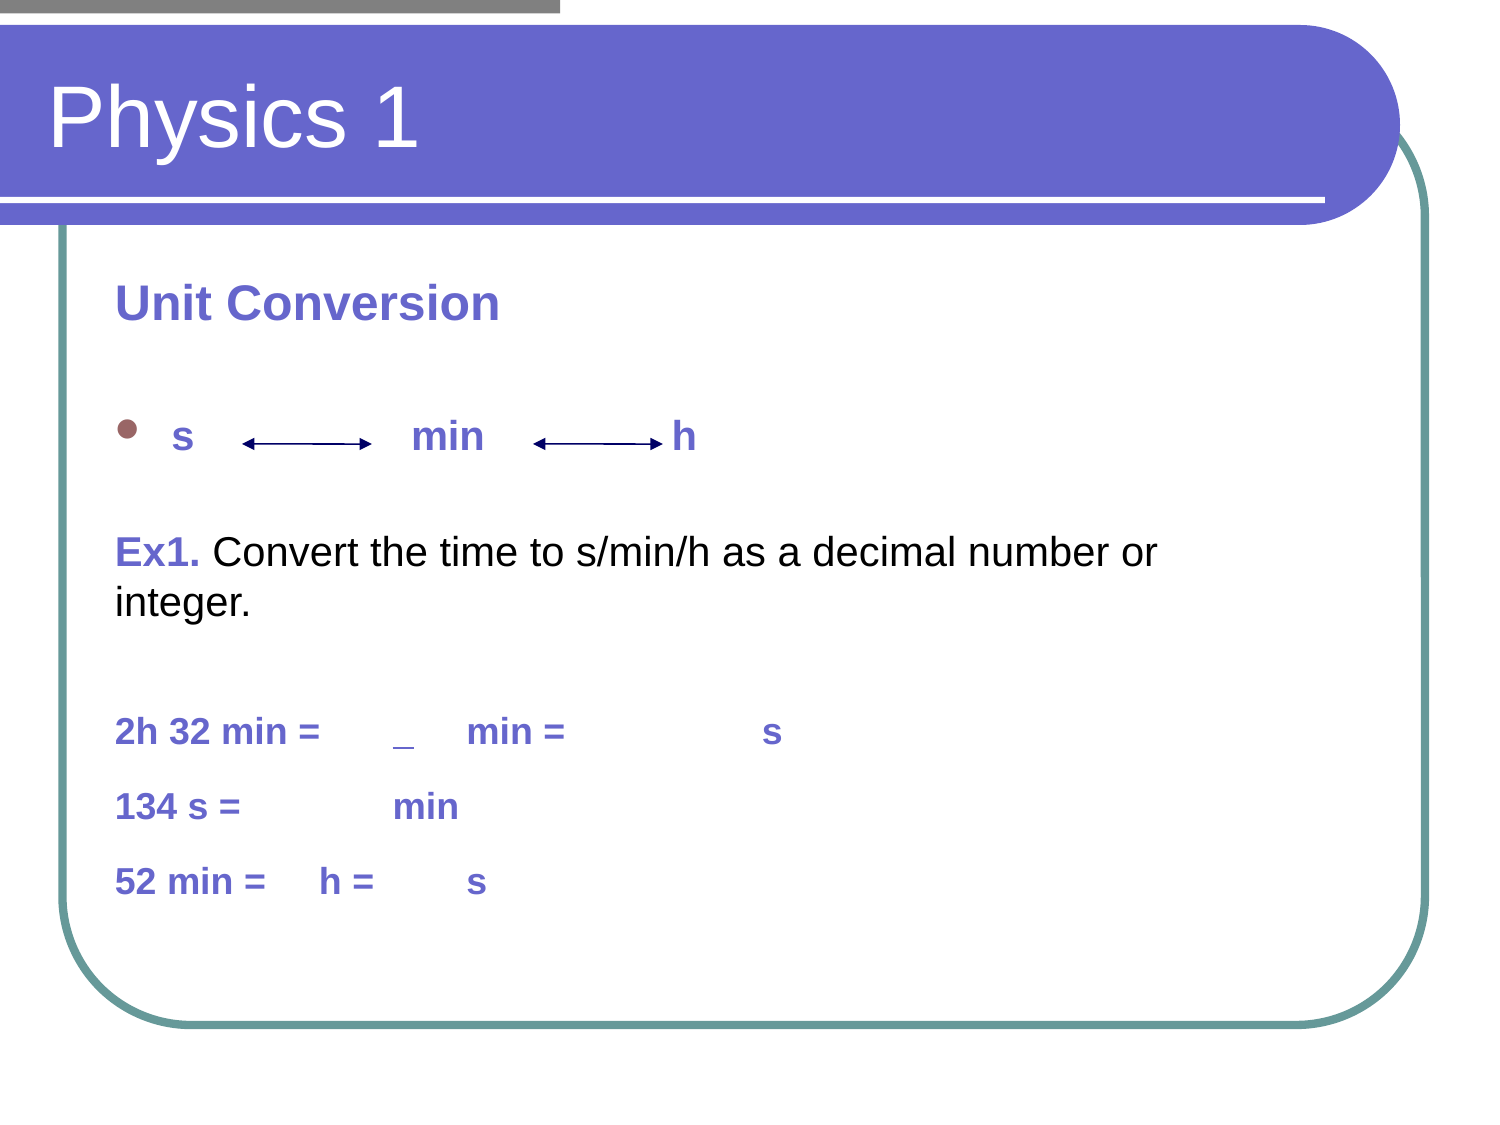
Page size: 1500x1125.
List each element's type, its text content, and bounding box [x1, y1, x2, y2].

title Physics 1 [32, 37, 1347, 188]
text_box [0, 0, 561, 14]
list Unit Conversion s min h Ex1. Convert the time to s/min/h as a decimal number or integer. 2h 32 min = min = s 134 s = min 52 min = h = s [99, 262, 1317, 988]
